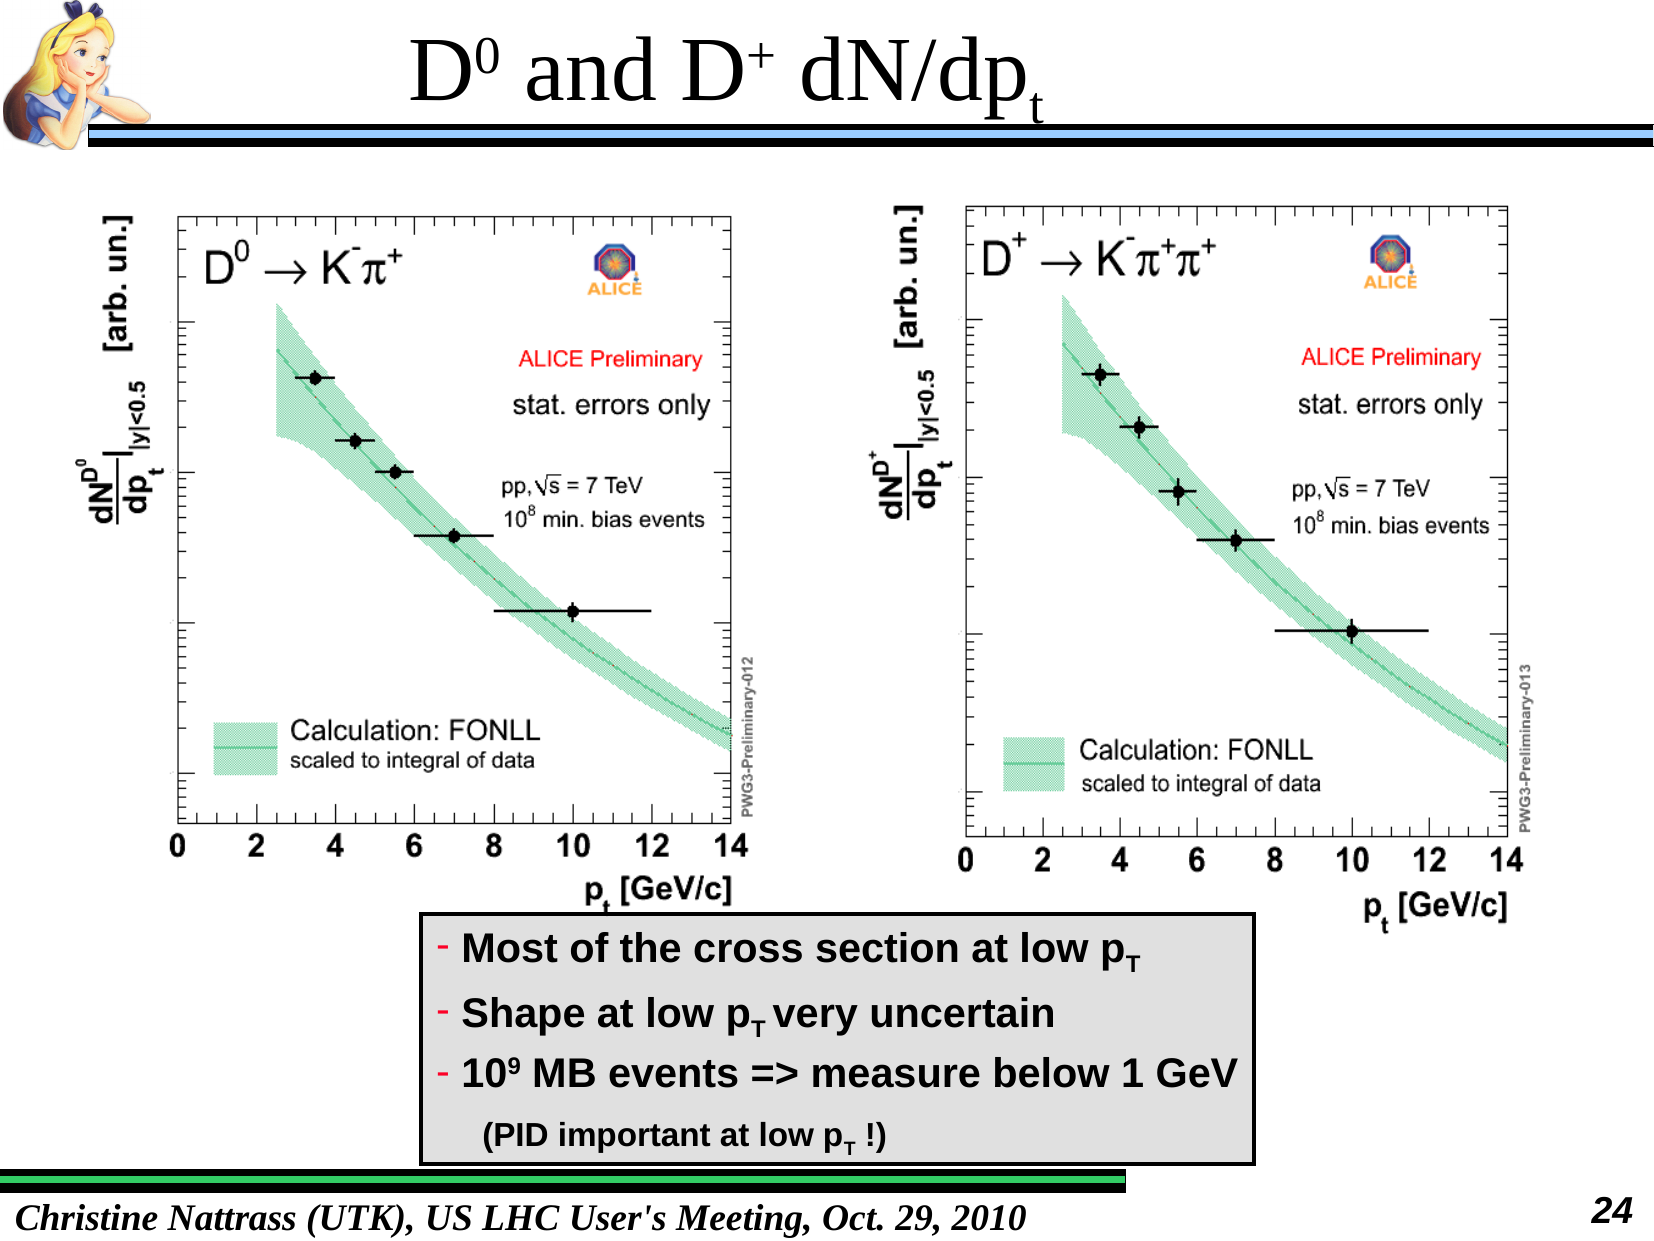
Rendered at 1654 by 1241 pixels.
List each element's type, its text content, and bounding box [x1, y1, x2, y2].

text_box [863, 148, 1577, 975]
text_box Most of the cross section at low pT Shape at low pT very uncertain 109 MB events => measure below 1 GeV (PID important at low pT !) [421, 913, 1255, 1165]
text_box 24 [1572, 1182, 1648, 1240]
title D0 and D+ dN/dpt [0, 8, 1482, 147]
picture [3, 0, 151, 8]
picture [75, 161, 779, 922]
